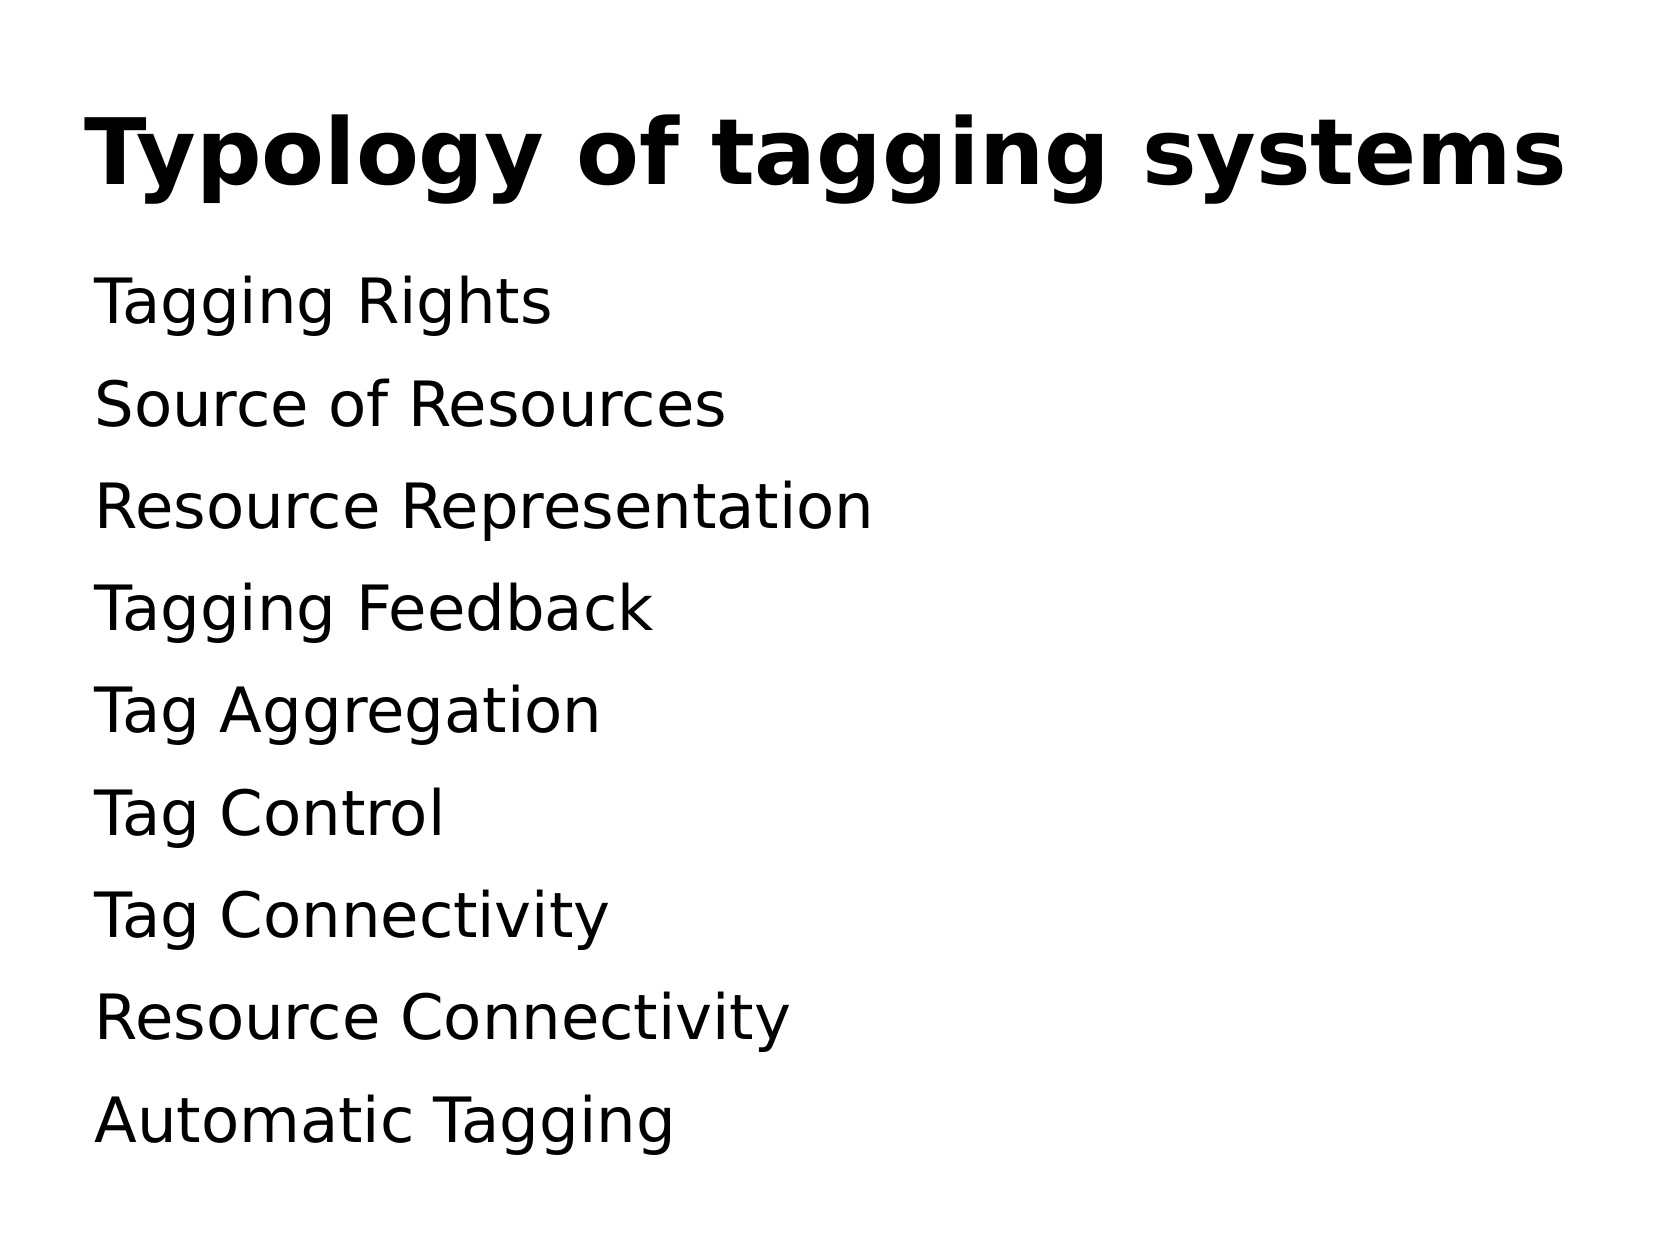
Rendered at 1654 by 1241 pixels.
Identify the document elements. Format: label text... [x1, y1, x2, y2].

title Typology of tagging systems [82, 56, 1571, 250]
list Tagging Rights Source of Resources Resource Representation Tagging Feedback Tag Aggregation Tag Control Tag Connectivity Resource Connectivity Automatic Tagging [76, 265, 1565, 1157]
